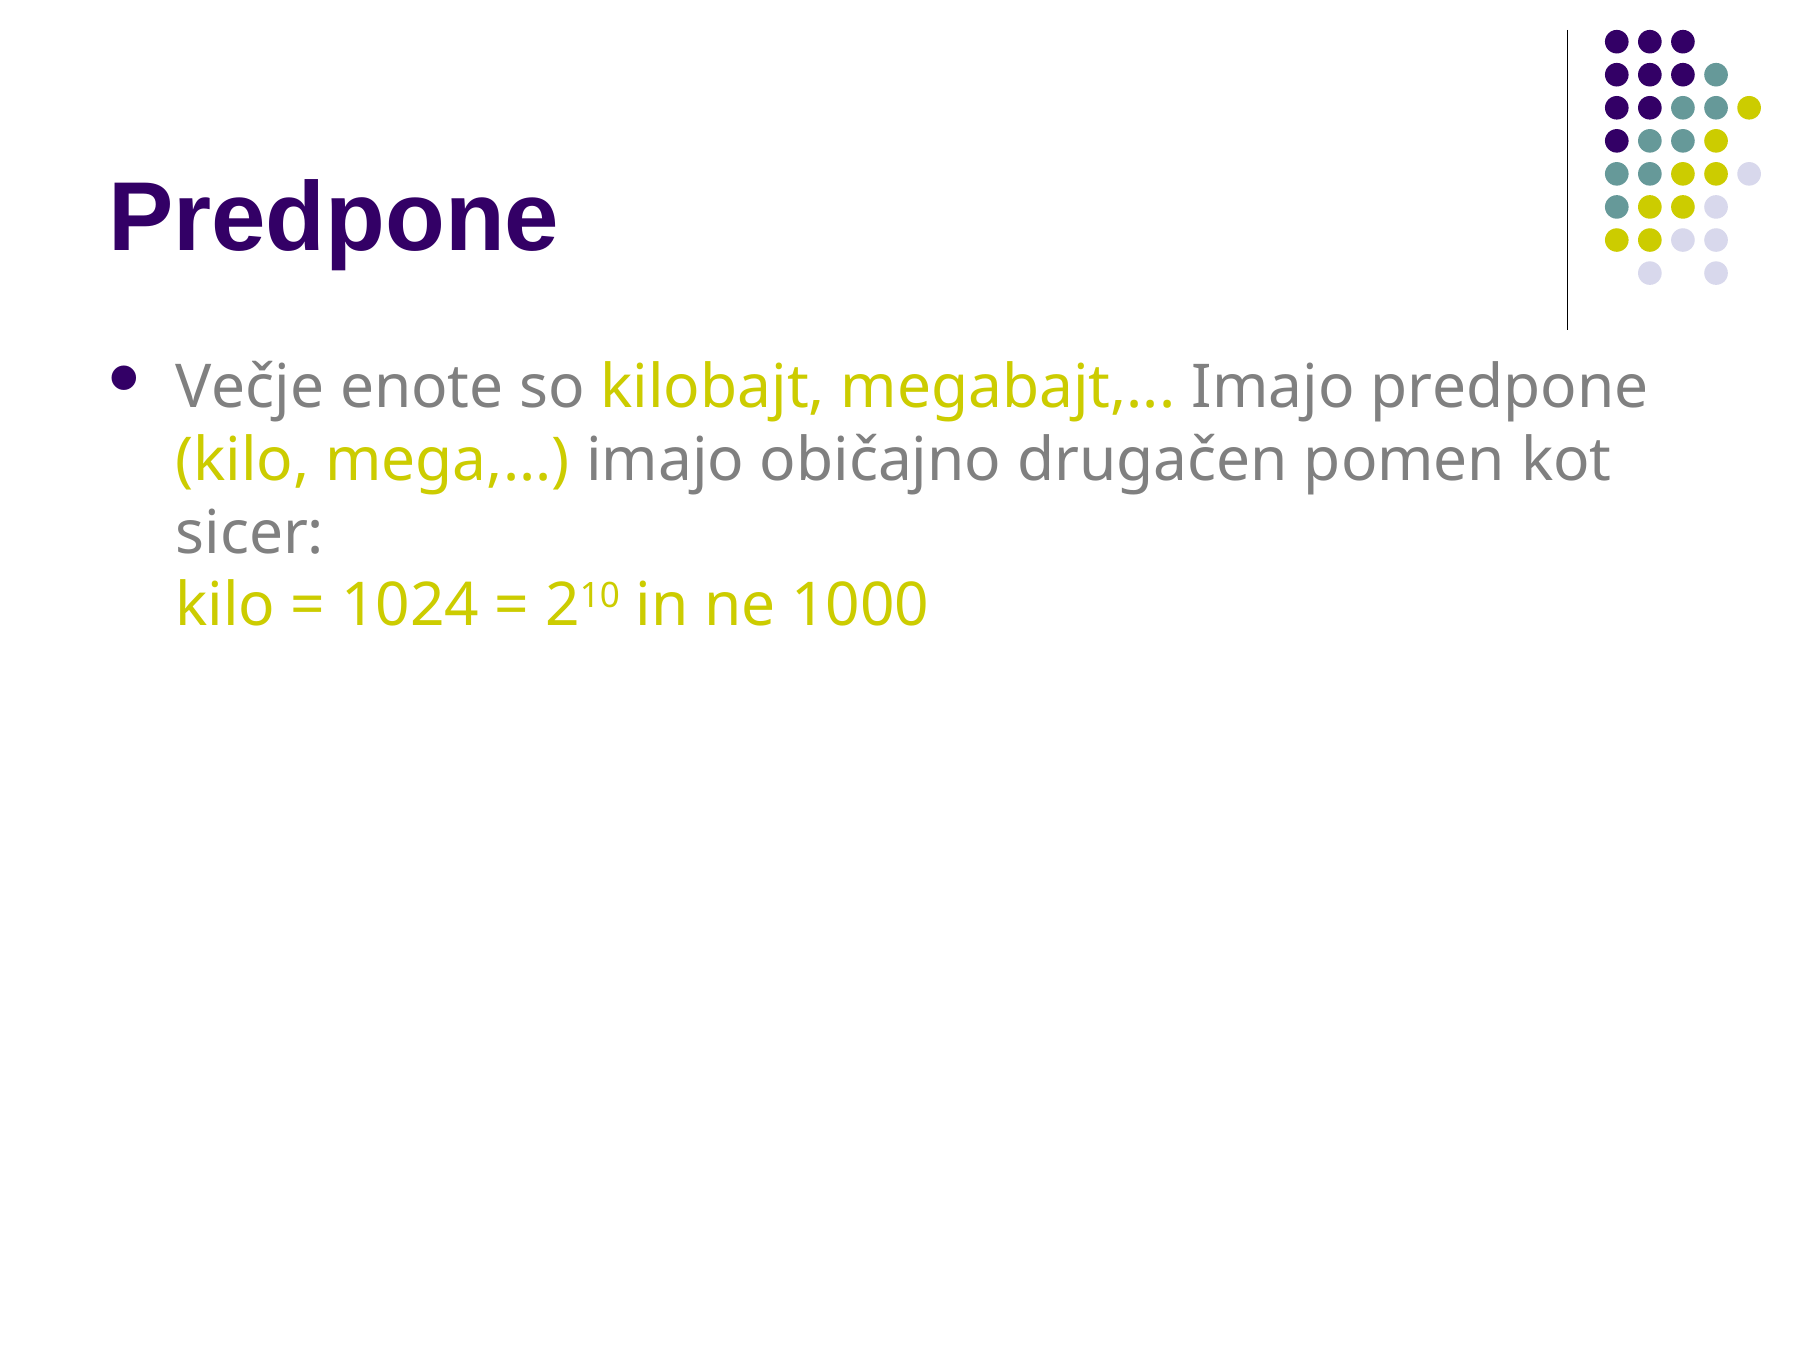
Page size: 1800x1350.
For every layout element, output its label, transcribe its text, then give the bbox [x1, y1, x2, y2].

title Predpone [90, 23, 1576, 280]
list Večje enote so kilobajt, megabajt,... Imajo predpone (kilo, mega,...) imajo običajno drugačen pomen kot sicer: kilo = 1024 = 210 in ne 1000 [90, 338, 1710, 1207]
